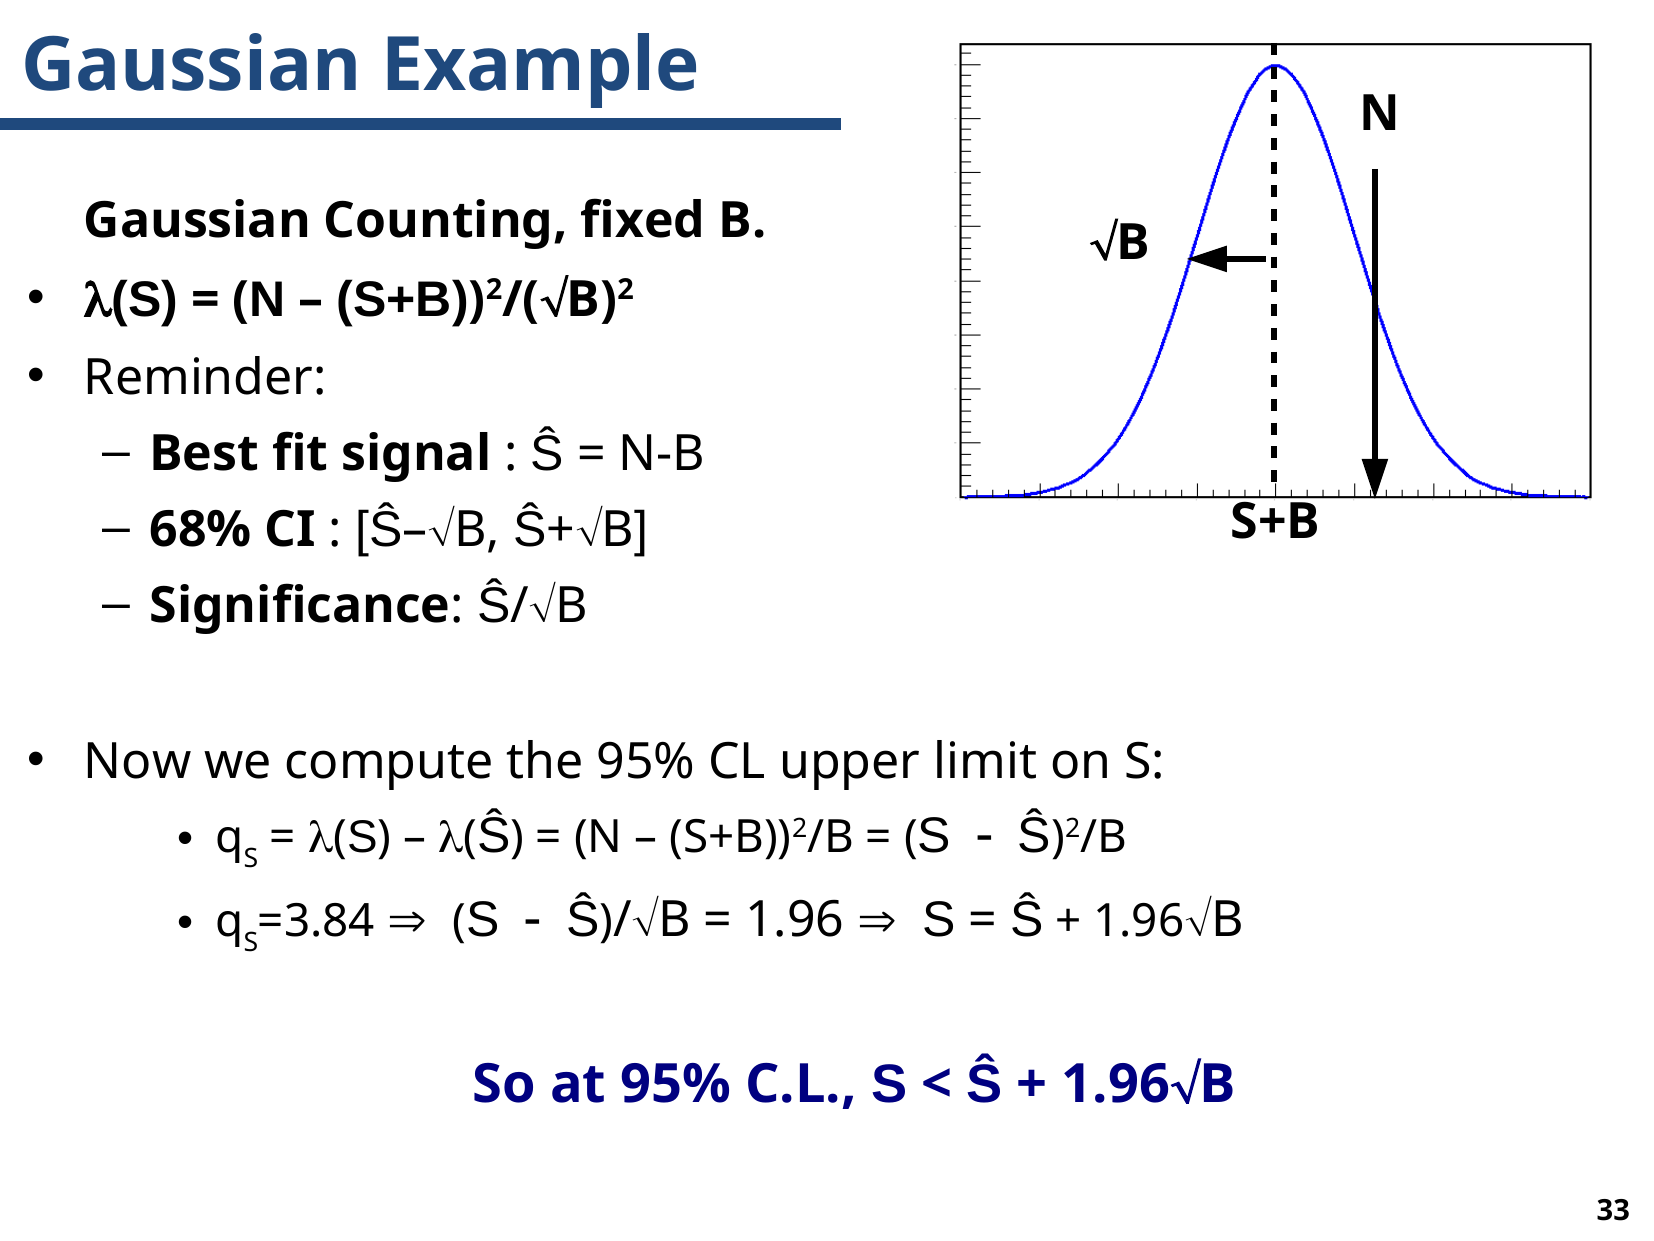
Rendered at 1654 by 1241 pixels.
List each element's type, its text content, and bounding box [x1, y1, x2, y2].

text_box N [1344, 69, 1450, 162]
text_box S+B [1215, 477, 1366, 571]
text_box ÖB [1074, 198, 1180, 291]
picture [924, 33, 1621, 514]
list Gaussian Counting, fixed B. l(S) = (N – (S+B))2/(ÖB)2 Reminder: Best fit signal : Ŝ = N-B 68% CI : [Ŝ–ÖB, Ŝ+ÖB] Significance: Ŝ/ÖB Now we compute the 95% CL upper limit on S: qS = l(S) – l(Ŝ) = (N – (S+B))2/B = (S - Ŝ)2/B qS=3.84 Þ (S - Ŝ)/ÖB = 1.96 Þ S = Ŝ + 1.96ÖB So at 95% C.L., S < Ŝ + 1.96ÖB [12, 180, 1640, 1171]
title Gaussian Example [6, 7, 1606, 113]
